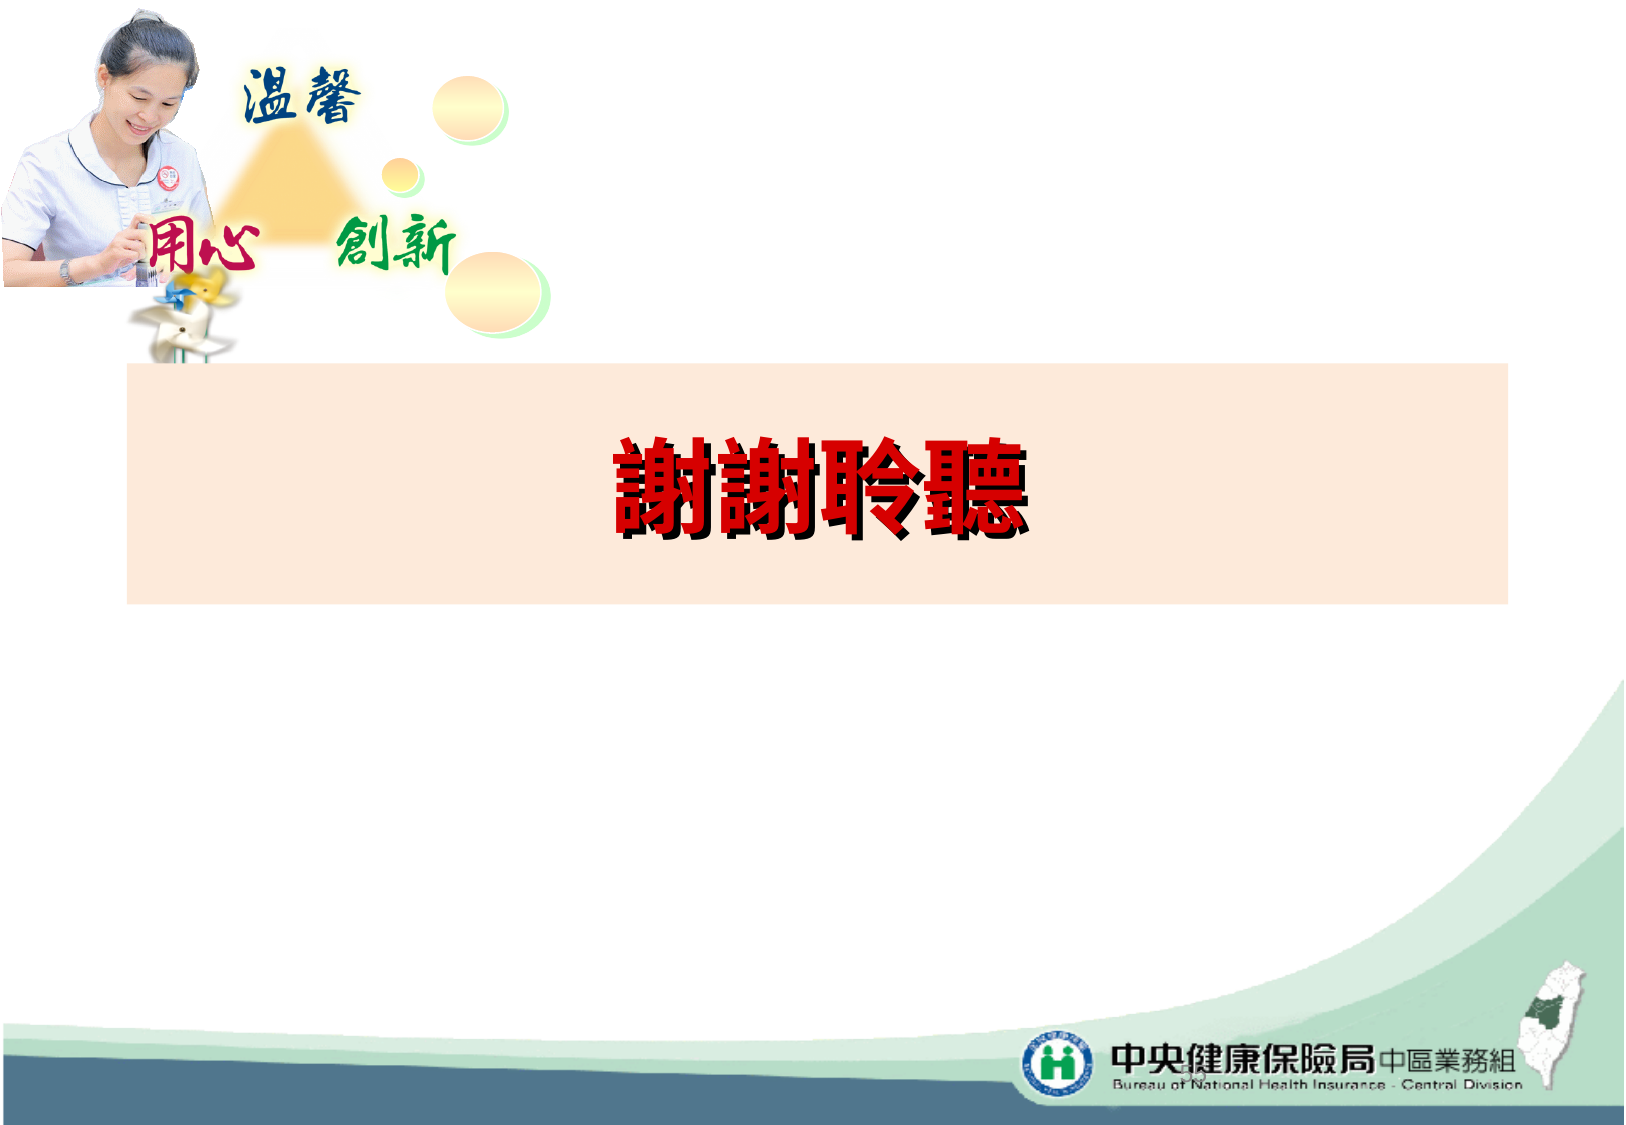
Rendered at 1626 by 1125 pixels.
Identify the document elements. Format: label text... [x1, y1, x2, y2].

title 謝謝聆聽 [126, 363, 1509, 605]
text_box [1164, 1042, 1544, 1103]
